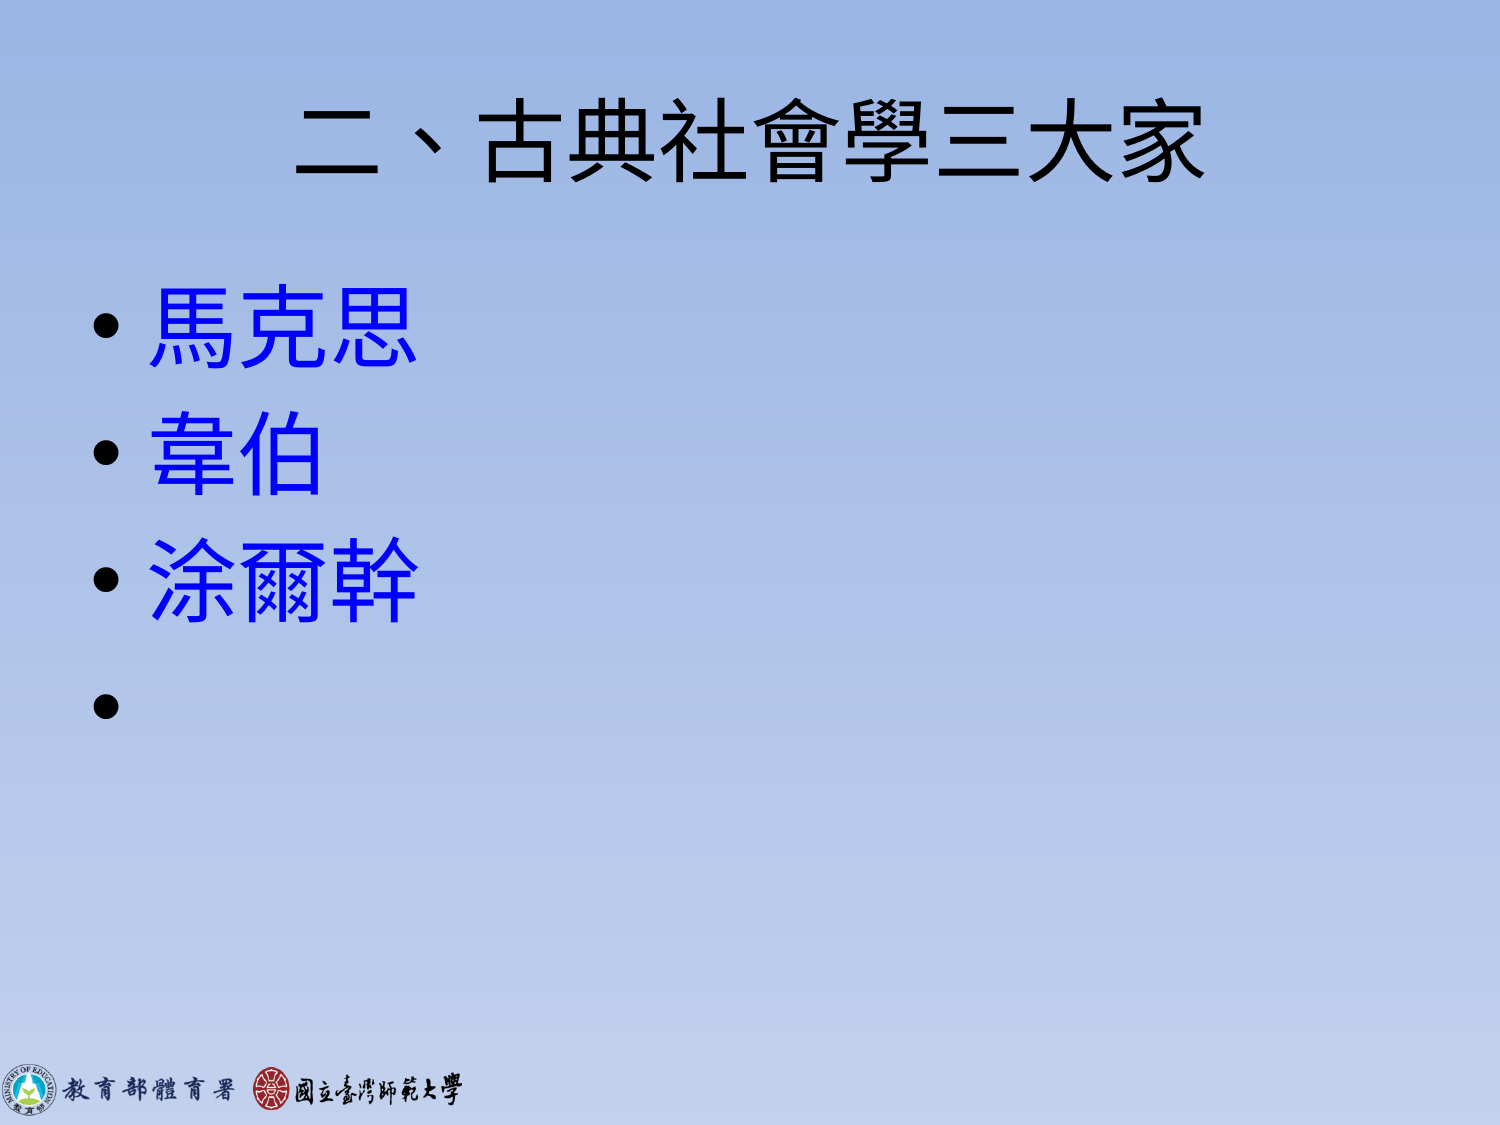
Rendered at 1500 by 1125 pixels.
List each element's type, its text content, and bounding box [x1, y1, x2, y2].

title 二、古典社會學三大家 [75, 45, 1426, 233]
list 馬克思 韋伯 涂爾幹 [75, 262, 1426, 1005]
